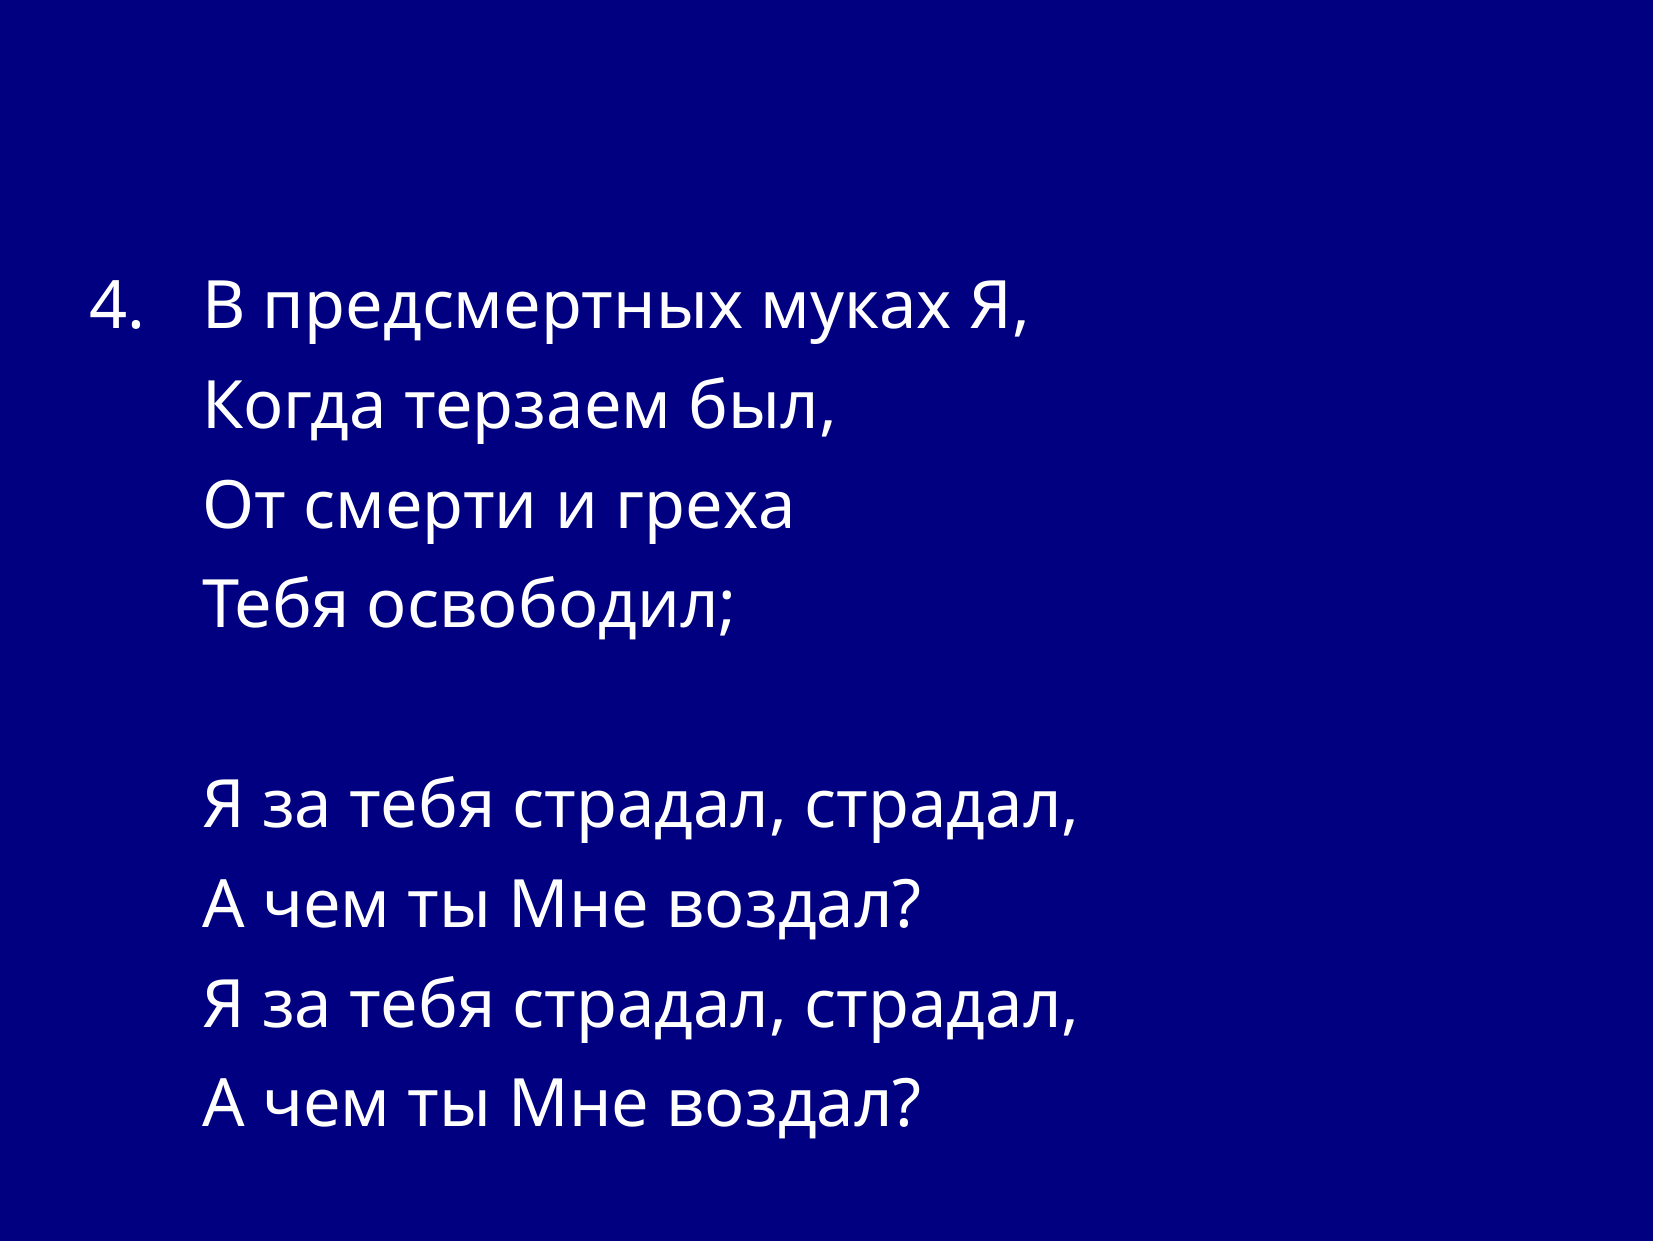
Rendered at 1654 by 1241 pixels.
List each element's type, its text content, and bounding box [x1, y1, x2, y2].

text_box 4. В предсмертных муках Я, Когда терзаем был, От смерти и греха Тебя освободил; Я за тебя страдал, страдал, А чем ты Мне воздал? Я за тебя страдал, страдал, А чем ты Мне воздал? [75, 150, 1576, 1163]
